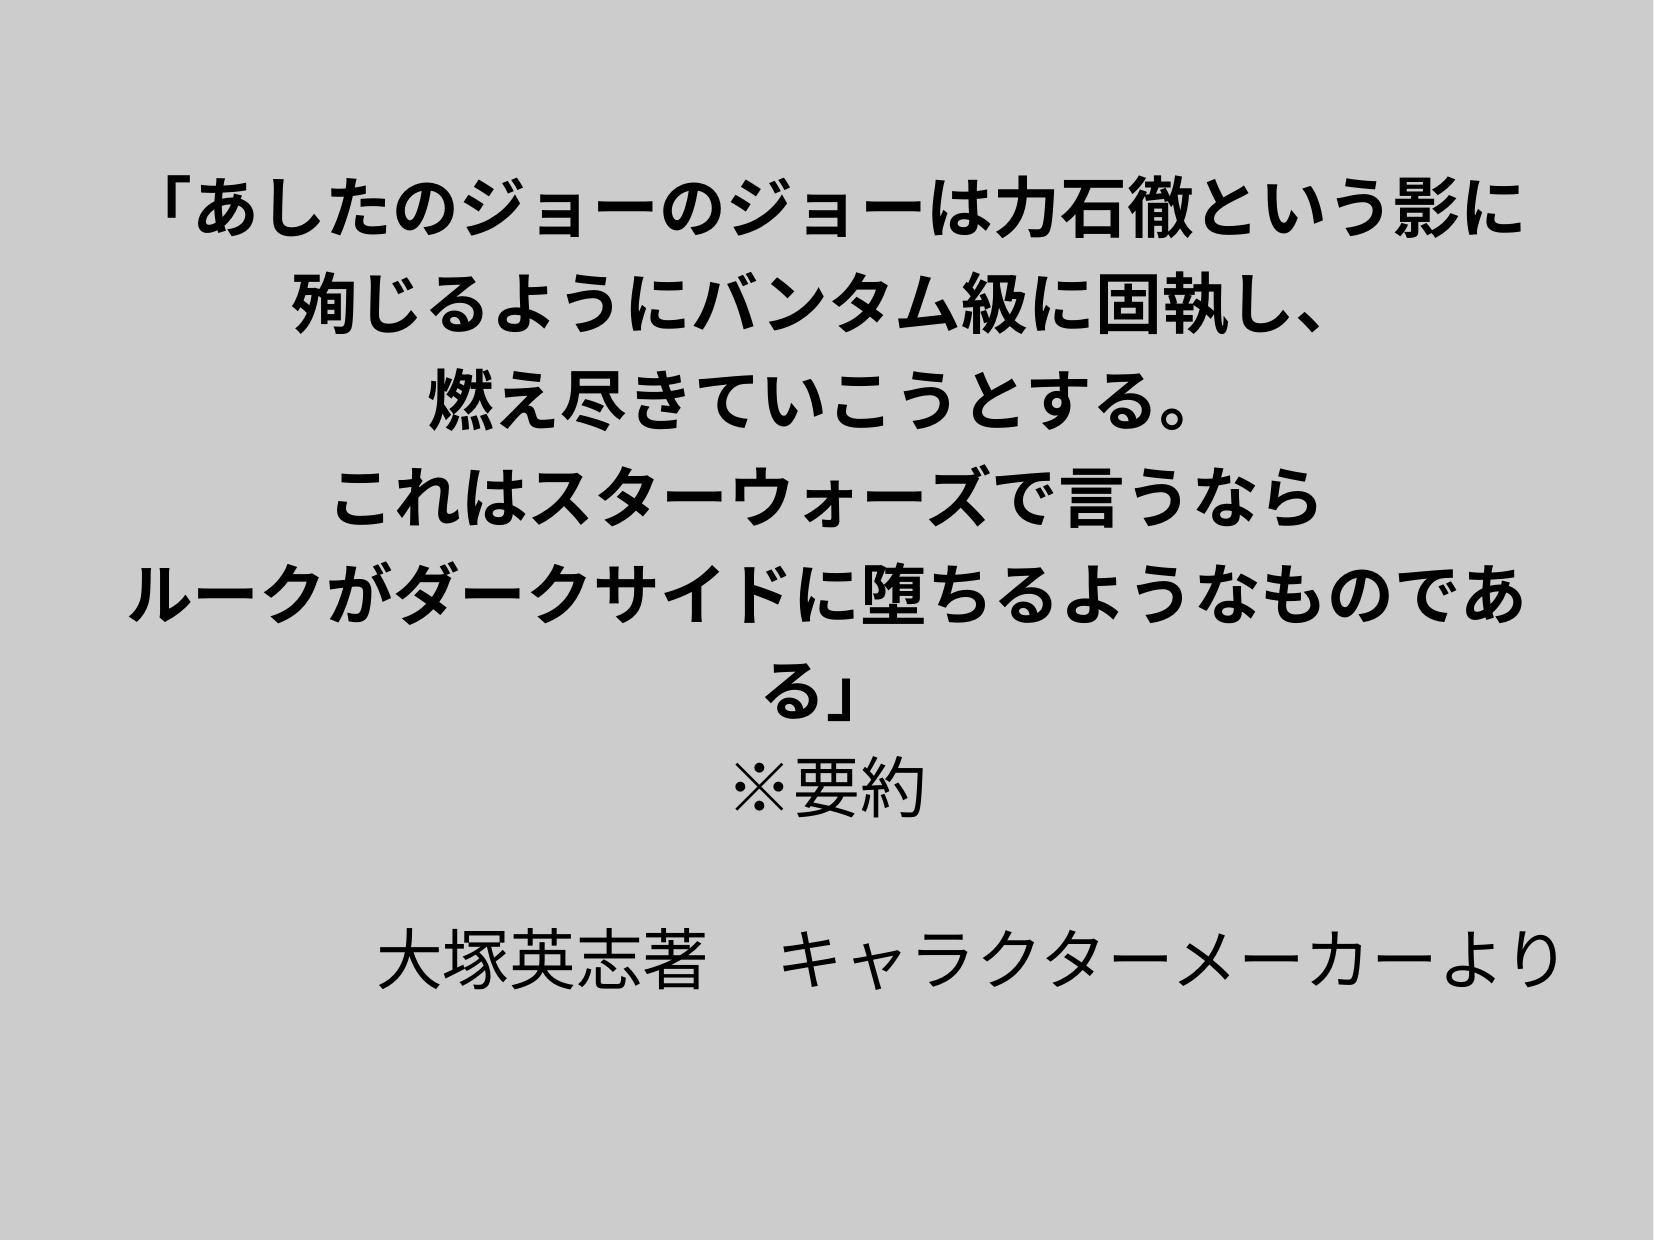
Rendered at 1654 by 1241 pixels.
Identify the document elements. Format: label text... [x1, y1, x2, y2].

subtitle 「あしたのジョーのジョーは力石徹という影に 殉じるようにバンタム級に固執し、 燃え尽きていこうとする。 これはスターウォーズで言うなら ルークがダークサイドに堕ちるようなものである」 ※要約 大塚英志著 キャラクターメーカーより [82, 56, 1571, 1102]
